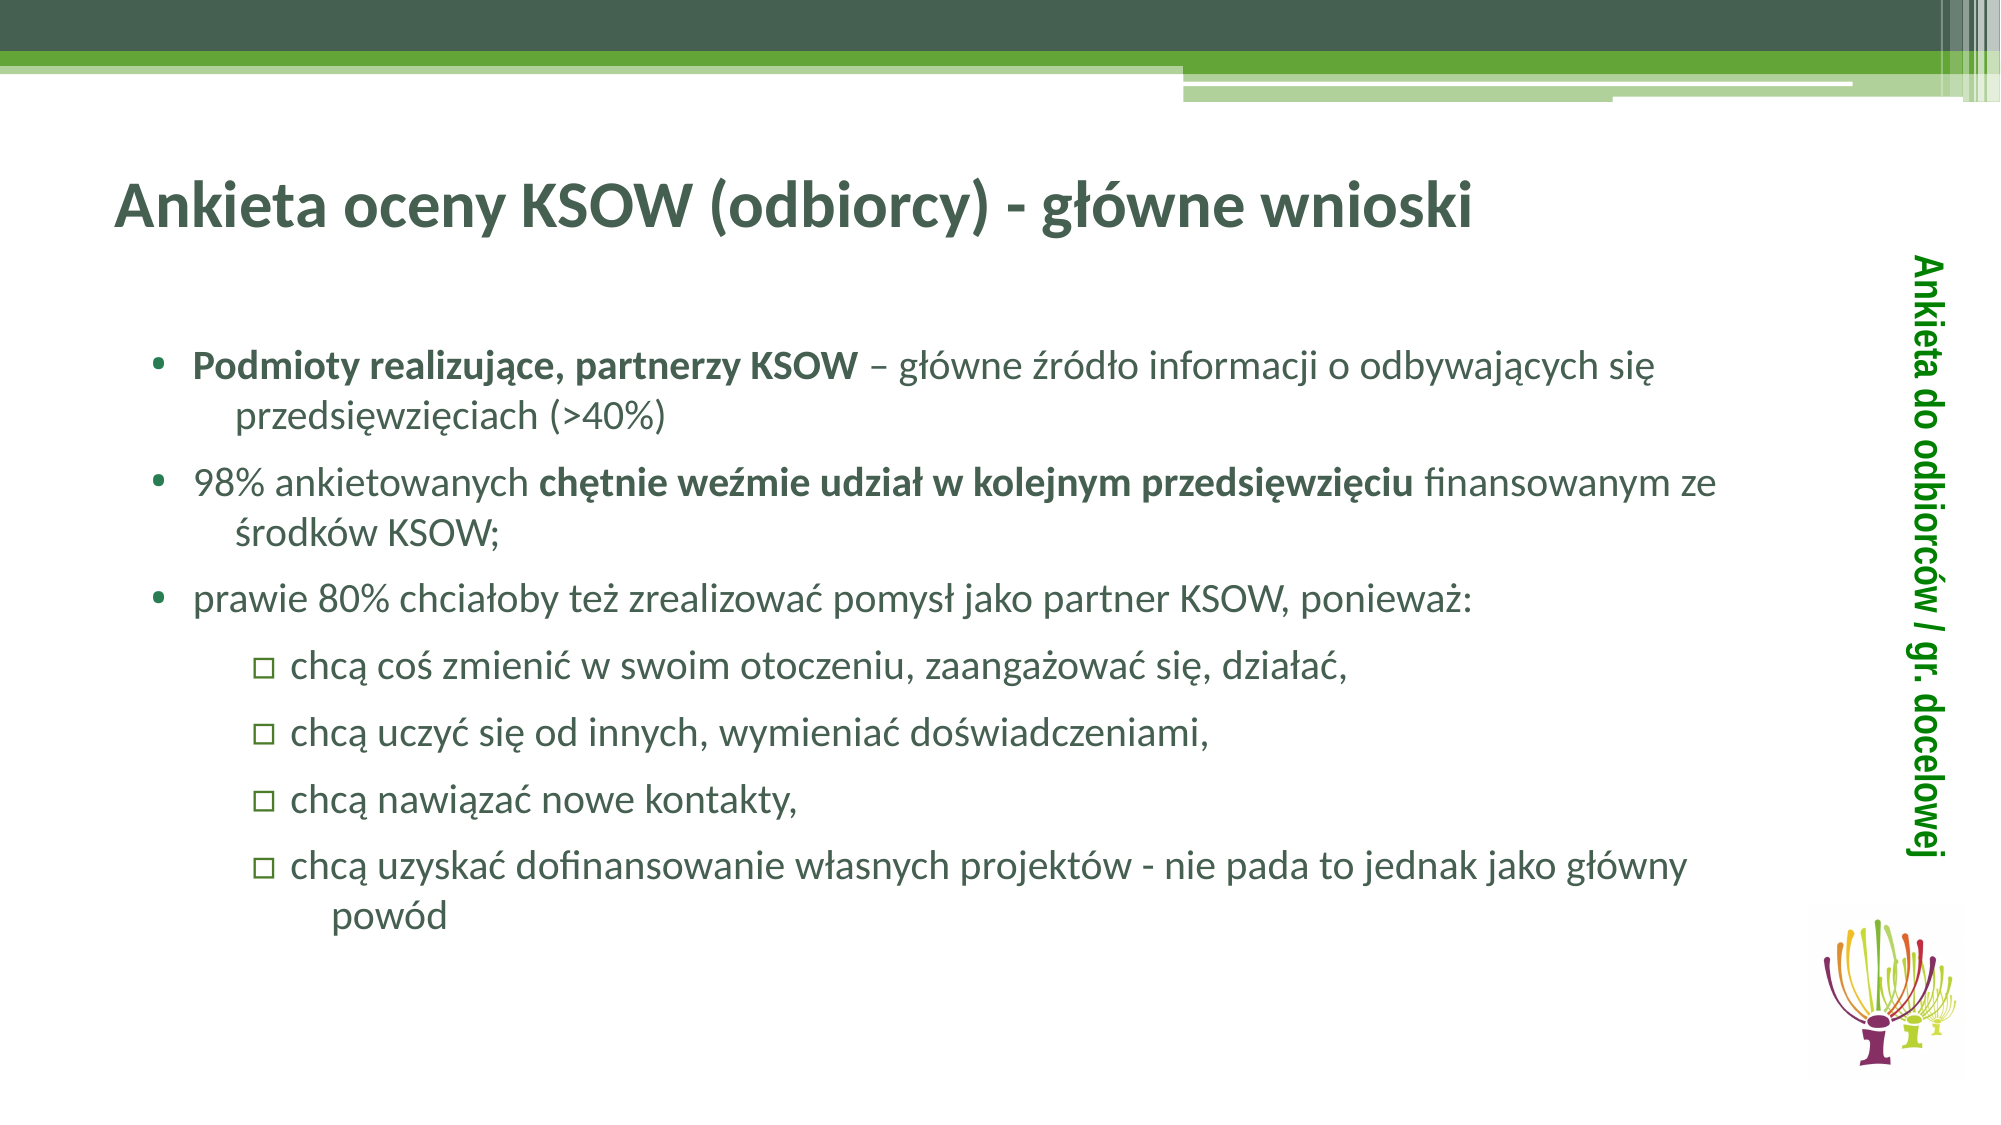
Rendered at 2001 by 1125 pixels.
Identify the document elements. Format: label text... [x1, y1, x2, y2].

title Ankieta oceny KSOW (odbiorcy) - główne wnioski [99, 113, 1898, 289]
text_box Ankieta do odbiorców / gr. docelowej [1898, 113, 1965, 1001]
picture [1807, 903, 1965, 1082]
list Podmioty realizujące, partnerzy KSOW – główne źródło informacji o odbywających się przedsięwzięciach (>40%) 98% ankietowanych chętnie weźmie udział w kolejnym przedsięwzięciu finansowanym ze środków KSOW; prawie 80% chciałoby też zrealizować pomysł jako partner KSOW, ponieważ: chcą coś zmienić w swoim otoczeniu, zaangażować się, działać, chcą uczyć się od innych, wymieniać doświadczeniami, chcą nawiązać nowe kontakty, chcą uzyskać dofinansowanie własnych projektów - nie pada to jednak jako główny powód [99, 329, 1808, 1079]
